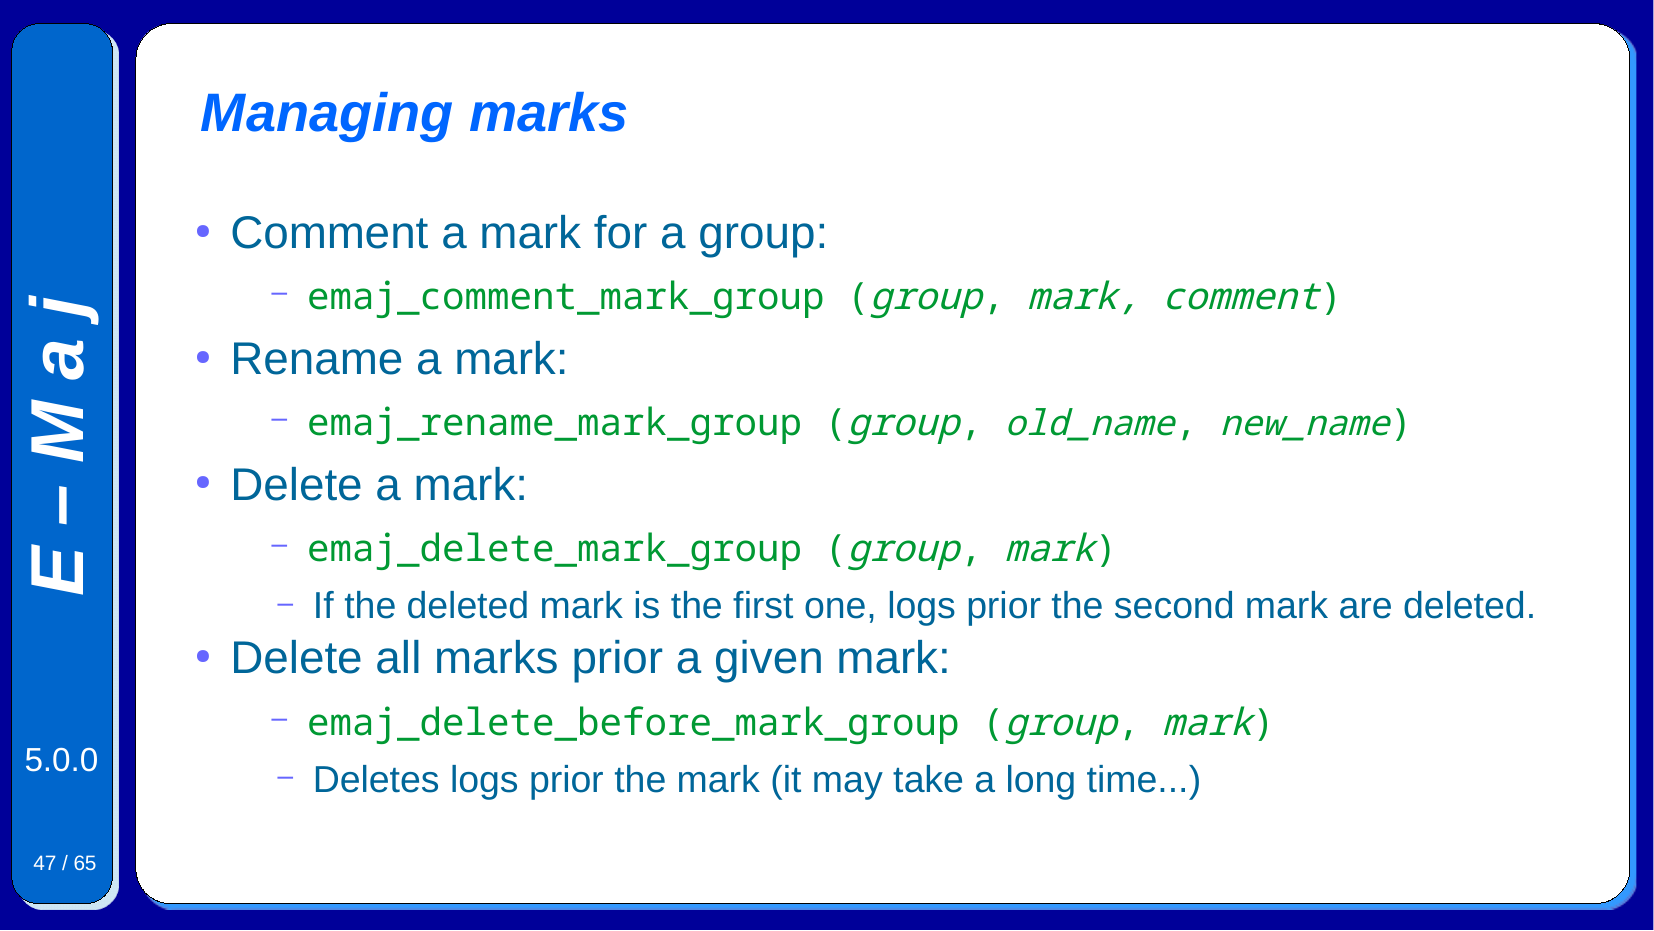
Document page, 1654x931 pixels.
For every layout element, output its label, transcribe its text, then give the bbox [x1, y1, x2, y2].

title Managing marks [200, 34, 1575, 191]
list Comment a mark for a group: emaj_comment_mark_group (group, mark, comment) Rename a mark: emaj_rename_mark_group (group, old_name, new_name) Delete a mark: emaj_delete_mark_group (group, mark) If the deleted mark is the first one, logs prior the second mark are deleted. Delete all marks prior a given mark: emaj_delete_before_mark_group (group, mark) Deletes logs prior the mark (it may take a long time...) [177, 206, 1587, 827]
